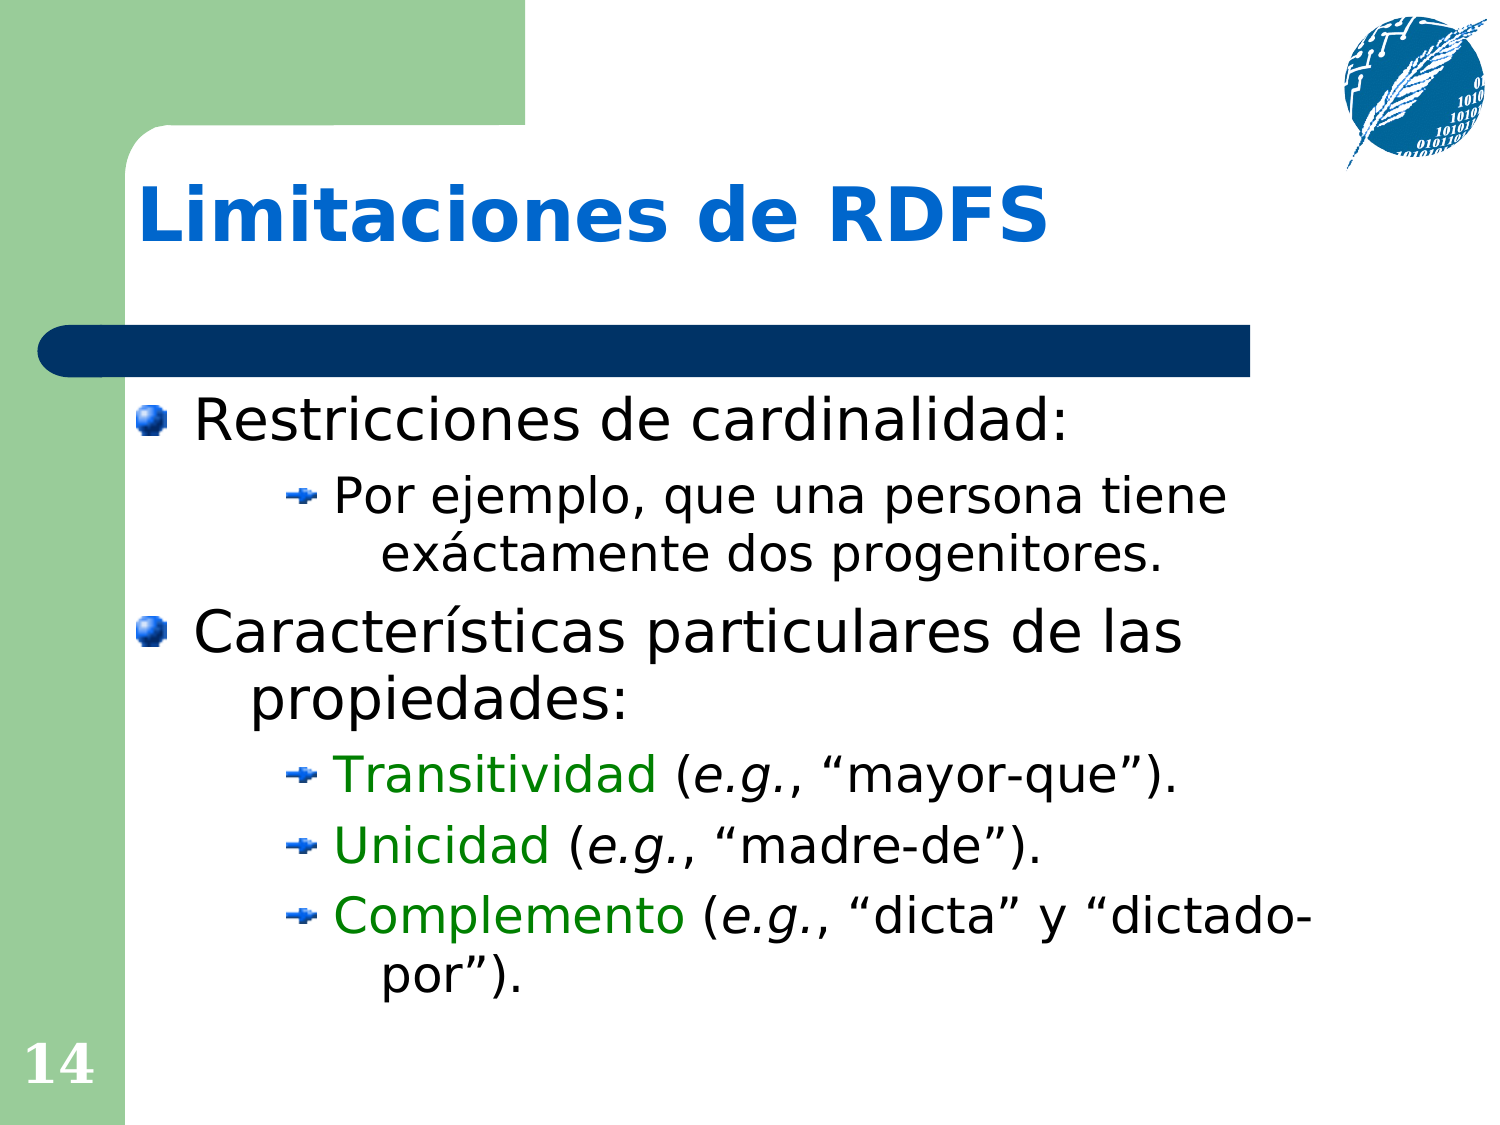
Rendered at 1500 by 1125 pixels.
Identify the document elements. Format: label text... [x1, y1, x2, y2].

title Limitaciones de RDFS [136, 135, 1413, 302]
picture [1341, 15, 1487, 172]
picture [1433, 139, 1440, 147]
picture [1416, 140, 1425, 149]
list Restricciones de cardinalidad: Por ejemplo, que una persona tiene exáctamente dos progenitores. Características particulares de las propiedades: Transitividad (e.g., “mayor-que”). Unicidad (e.g., “madre-de”). Complemento (e.g., “dicta” y “dictado-por”). [136, 386, 1399, 1066]
picture [1436, 127, 1450, 136]
picture [1427, 138, 1431, 148]
